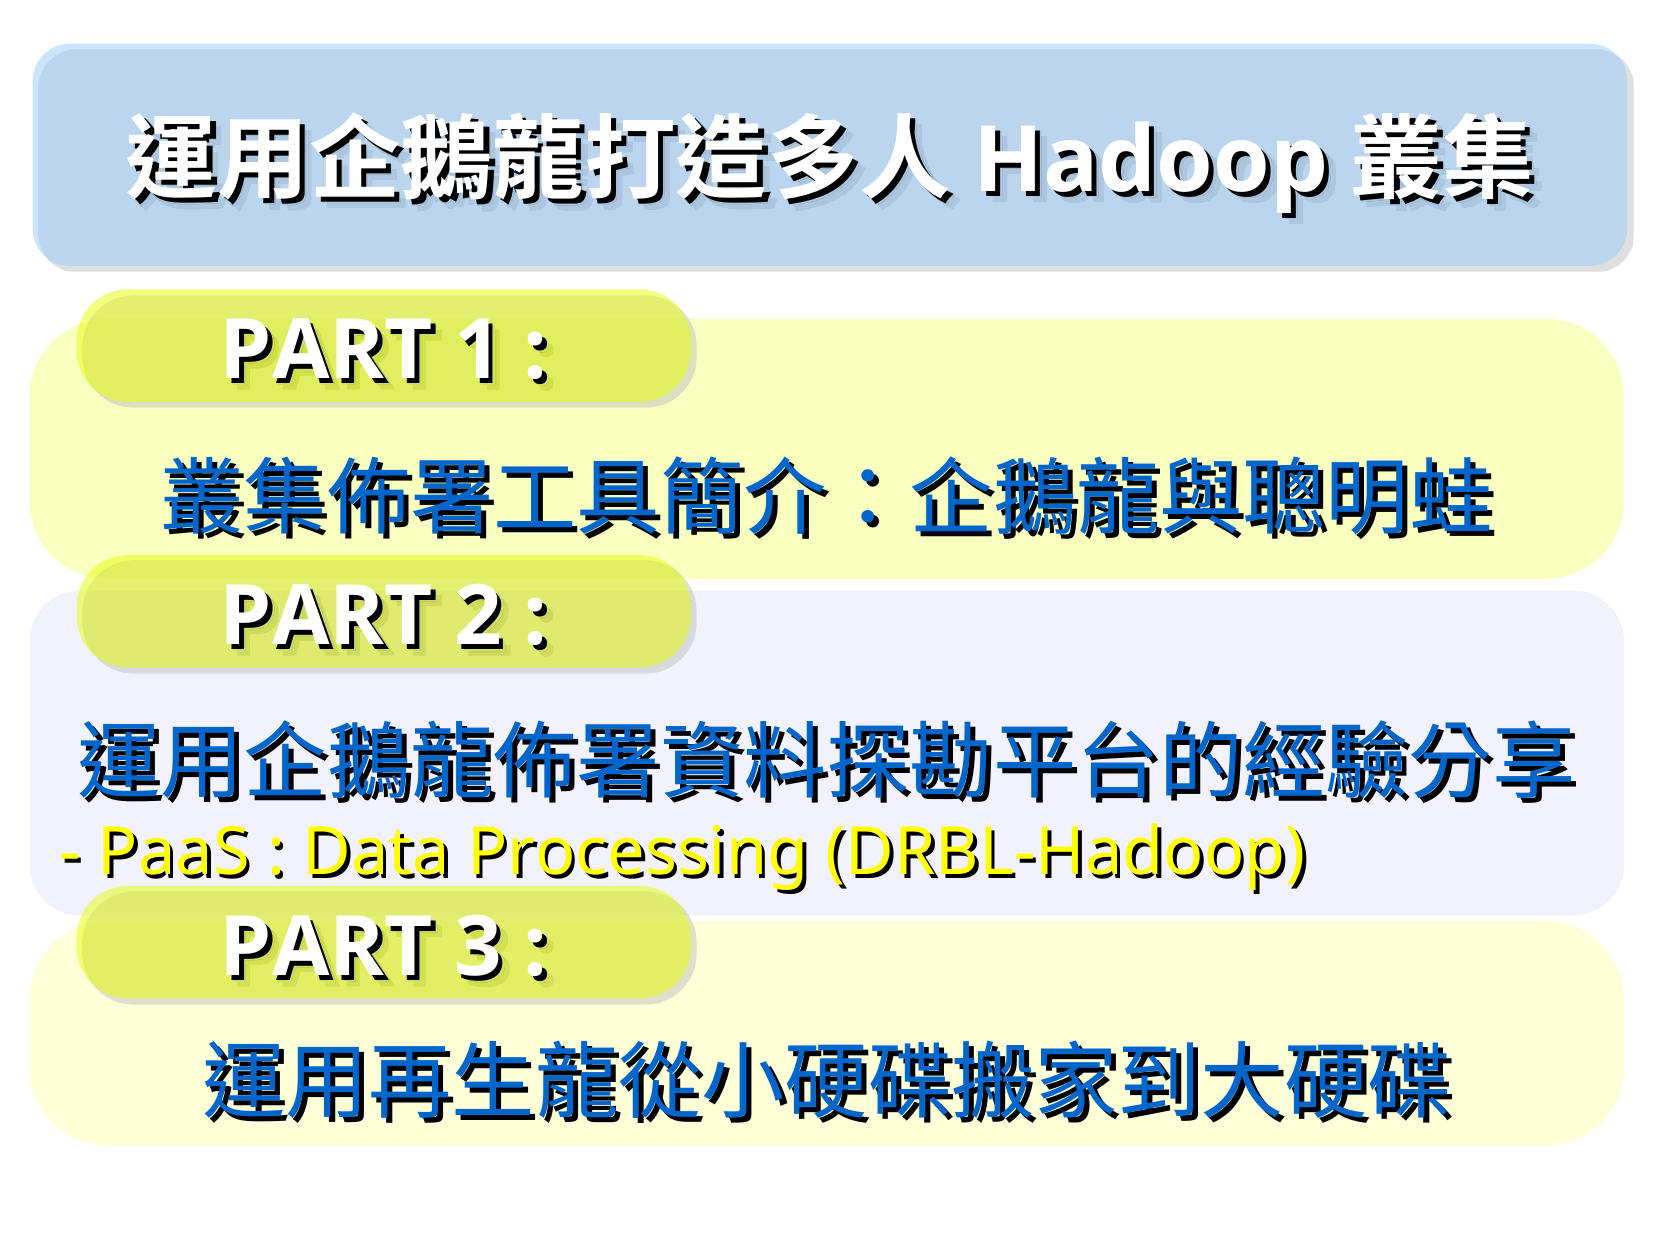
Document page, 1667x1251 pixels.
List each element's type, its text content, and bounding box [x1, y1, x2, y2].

text_box 運用企鵝龍佈署資料探勘平台的經驗分享 - PaaS : Data Processing (DRBL-Hadoop) [29, 590, 1625, 916]
text_box 運用再生龍從小硬碟搬家到大硬碟 [29, 921, 1625, 1146]
text_box 運用企鵝龍打造多人Hadoop叢集 [32, 43, 1628, 266]
text_box PART 3 : [76, 885, 692, 999]
text_box 叢集佈署工具簡介：企鵝龍與聰明蛙 [29, 318, 1625, 579]
text_box PART 1 : [76, 289, 692, 402]
text_box PART 2 : [76, 555, 692, 668]
